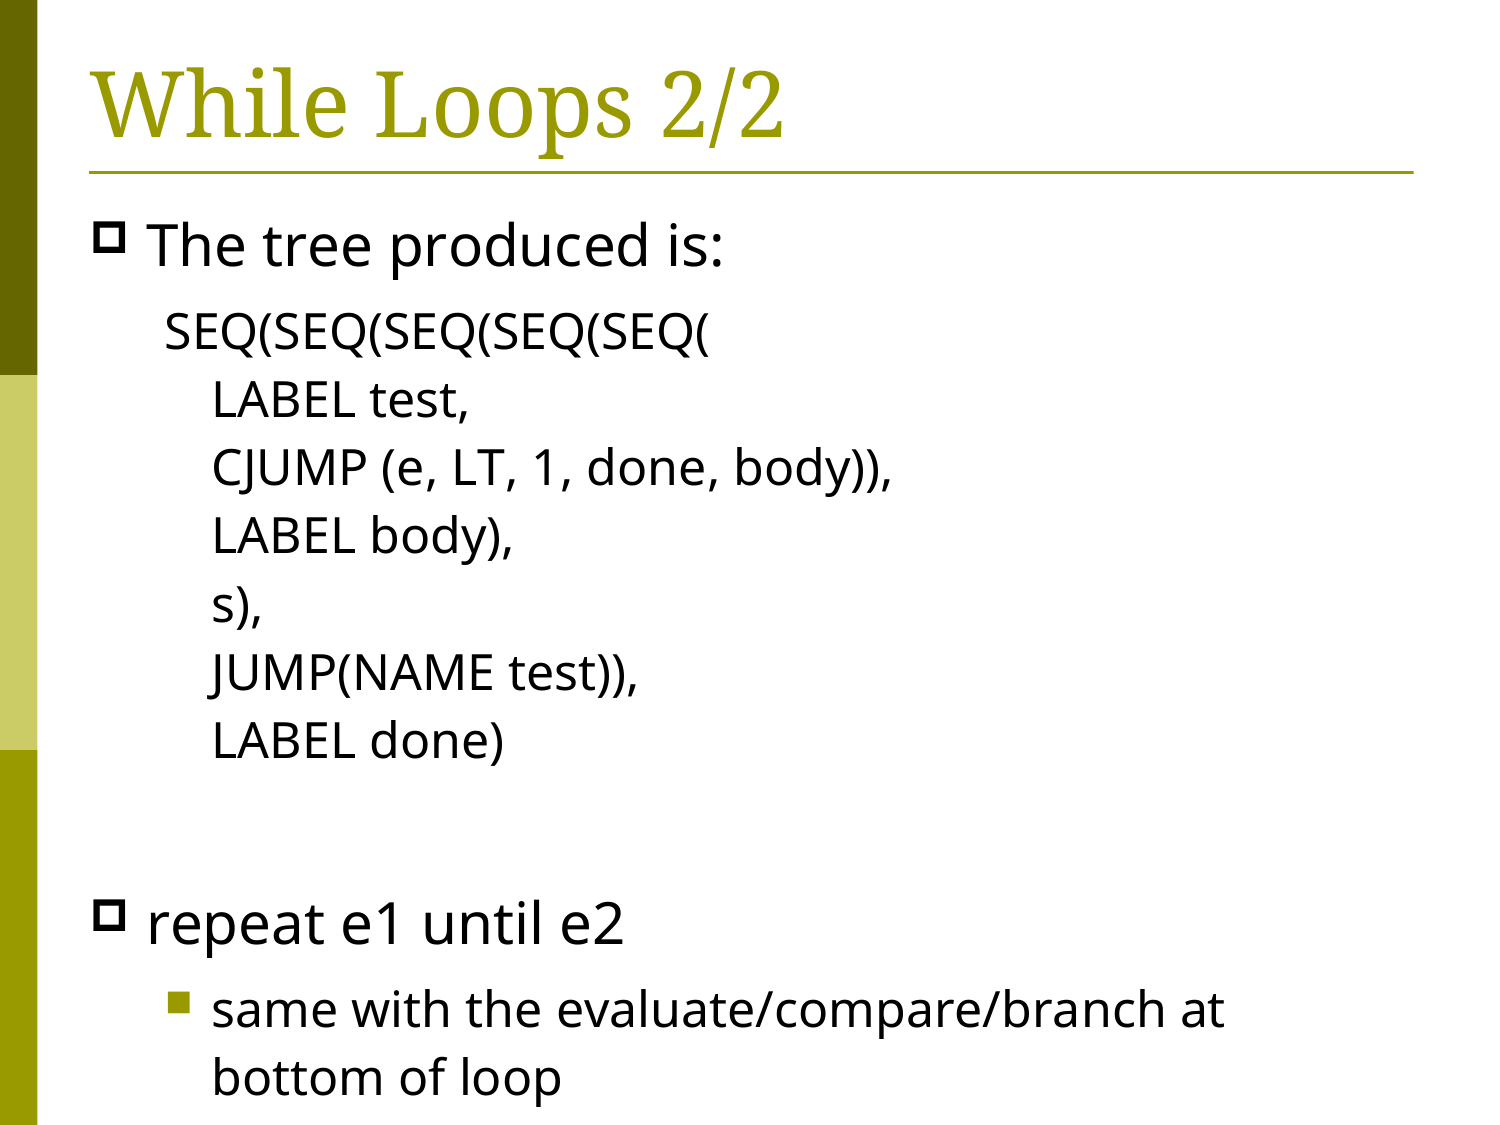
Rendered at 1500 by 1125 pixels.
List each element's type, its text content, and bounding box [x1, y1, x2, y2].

title While Loops 2/2 [75, 45, 1426, 173]
list The tree produced is: SEQ(SEQ(SEQ(SEQ(SEQ( LABEL test, CJUMP (e, LT, 1, done, body)), LABEL body), s), JUMP(NAME test)), LABEL done) repeat e1 until e2 same with the evaluate/compare/branch at bottom of loop [75, 196, 1426, 1006]
